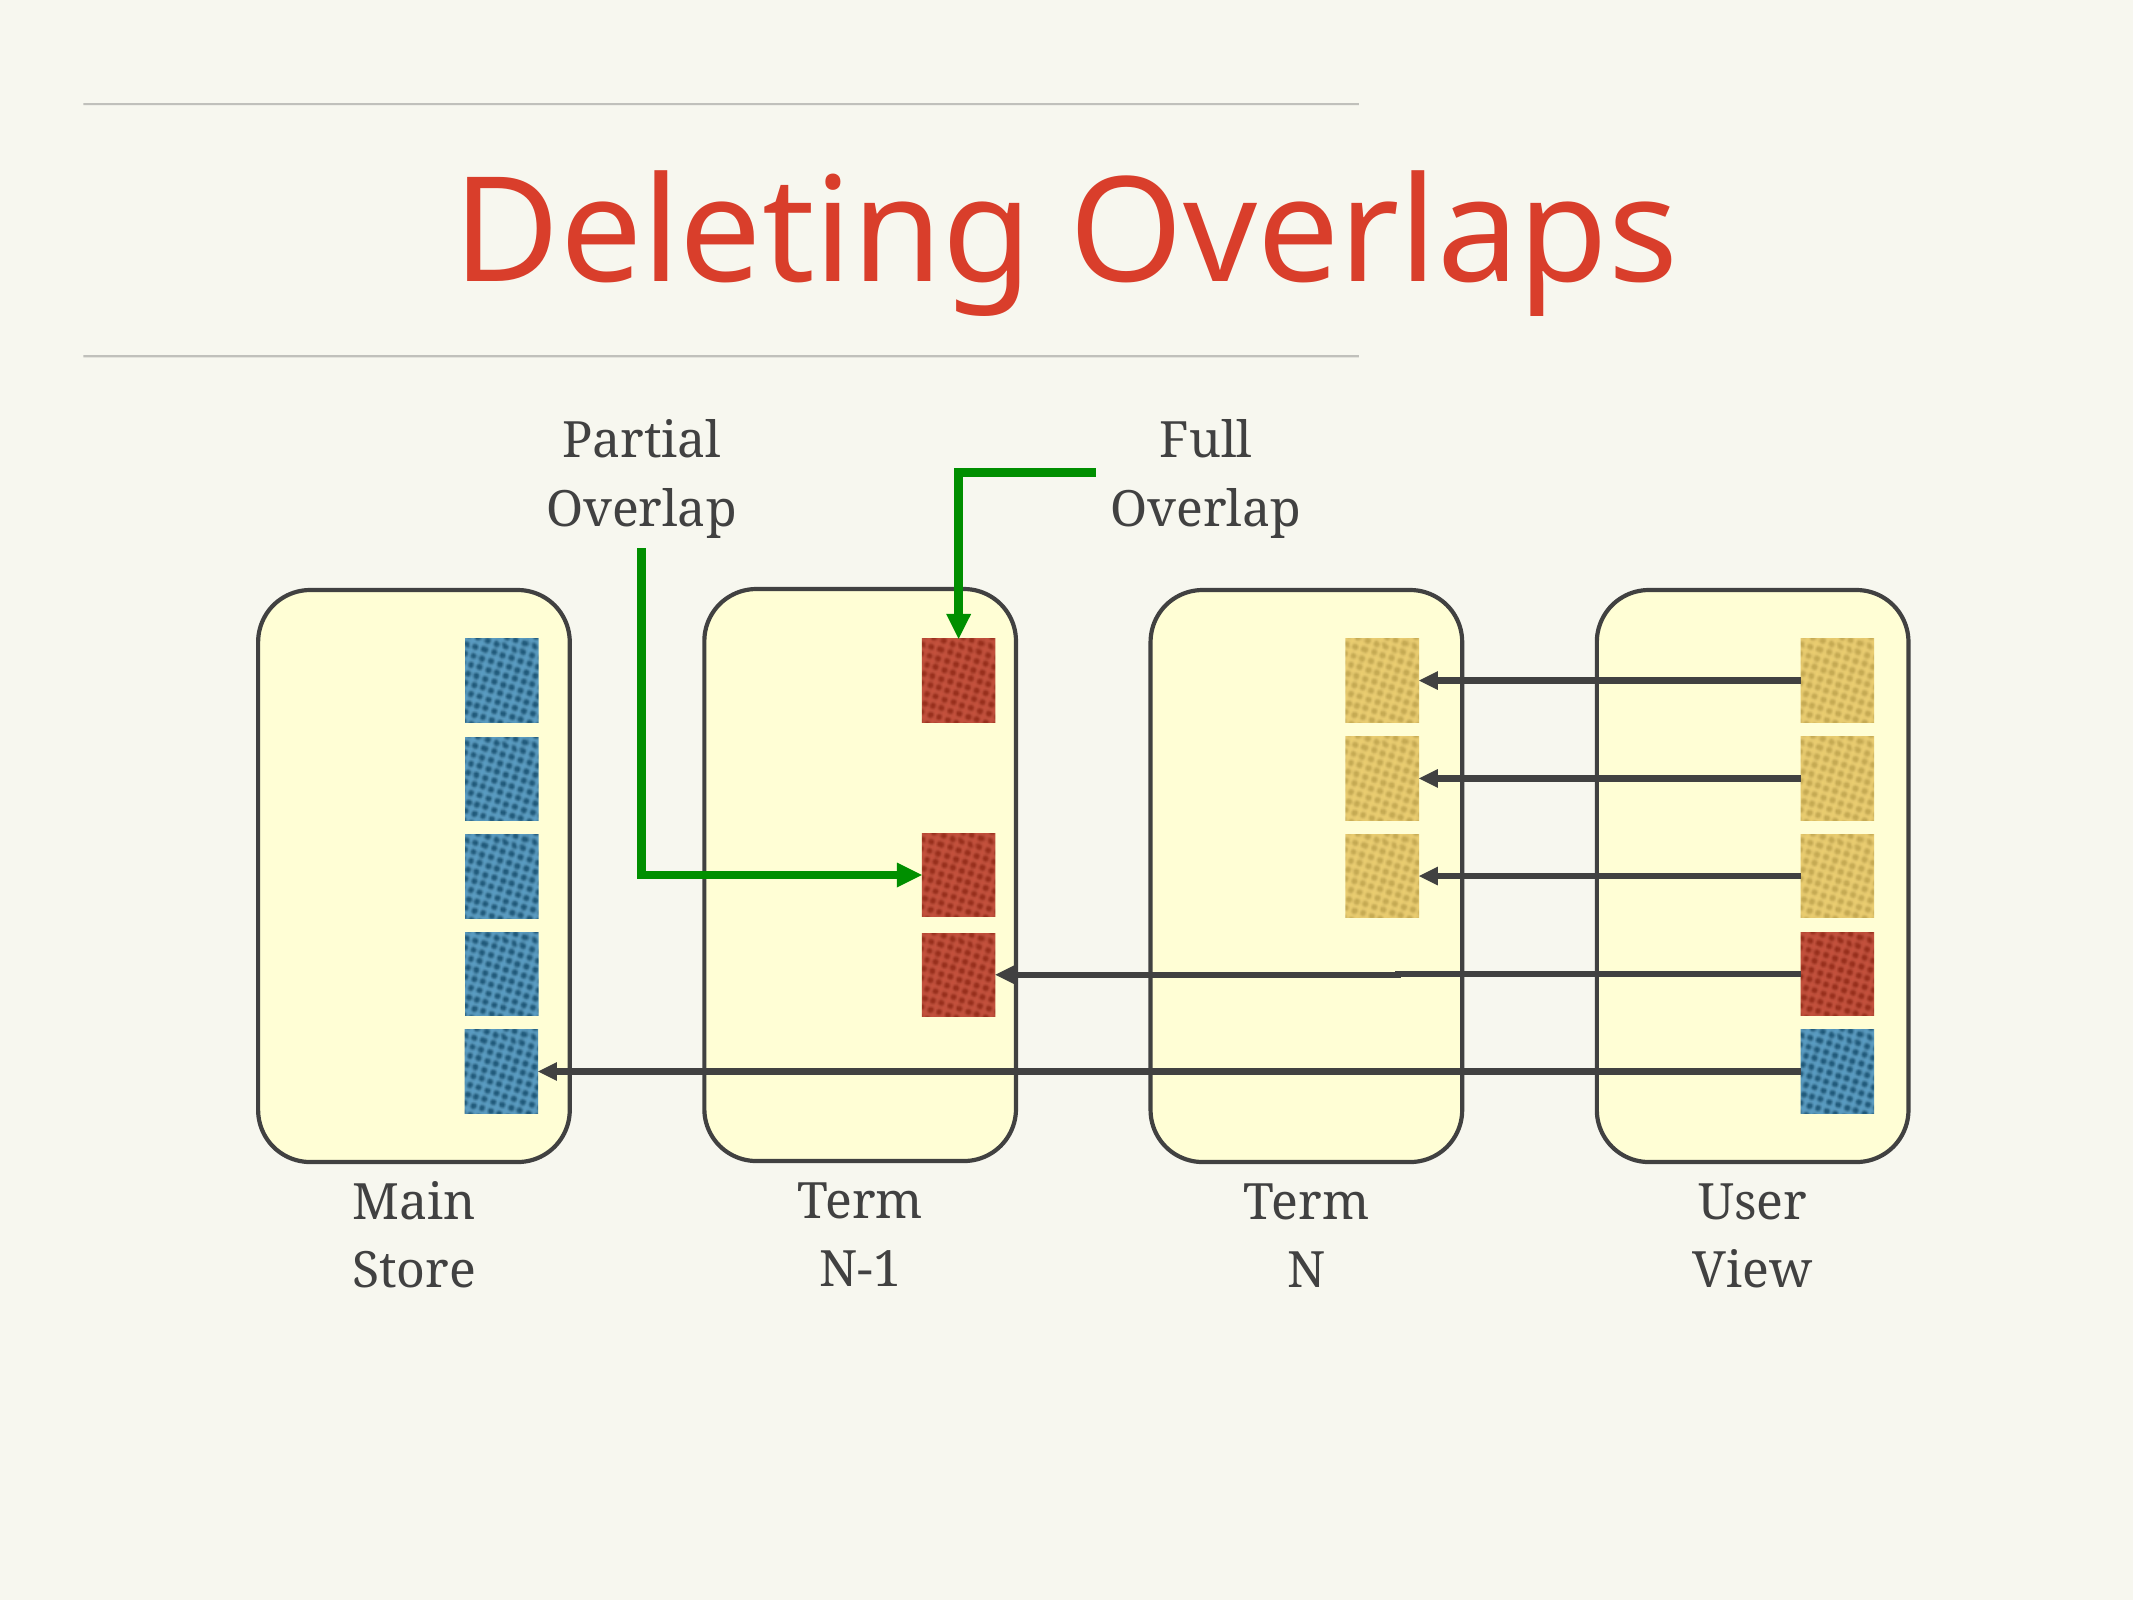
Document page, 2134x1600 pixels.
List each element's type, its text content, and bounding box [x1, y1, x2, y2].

text_box [1150, 1075, 1463, 1163]
text_box [1150, 590, 1463, 972]
text_box User View [1678, 1158, 1828, 1310]
text_box [704, 589, 1016, 1068]
text_box Partial Overlap [531, 396, 752, 549]
title Deleting Overlaps [83, 131, 2050, 332]
text_box [258, 590, 570, 1163]
text_box [704, 1075, 1016, 1162]
text_box Main Store [337, 1158, 491, 1310]
text_box [1596, 590, 1909, 1163]
text_box Term N-1 [782, 1157, 938, 1309]
text_box Full Overlap [1095, 396, 1317, 549]
text_box Term N [1228, 1158, 1385, 1310]
text_box [1150, 977, 1463, 1068]
